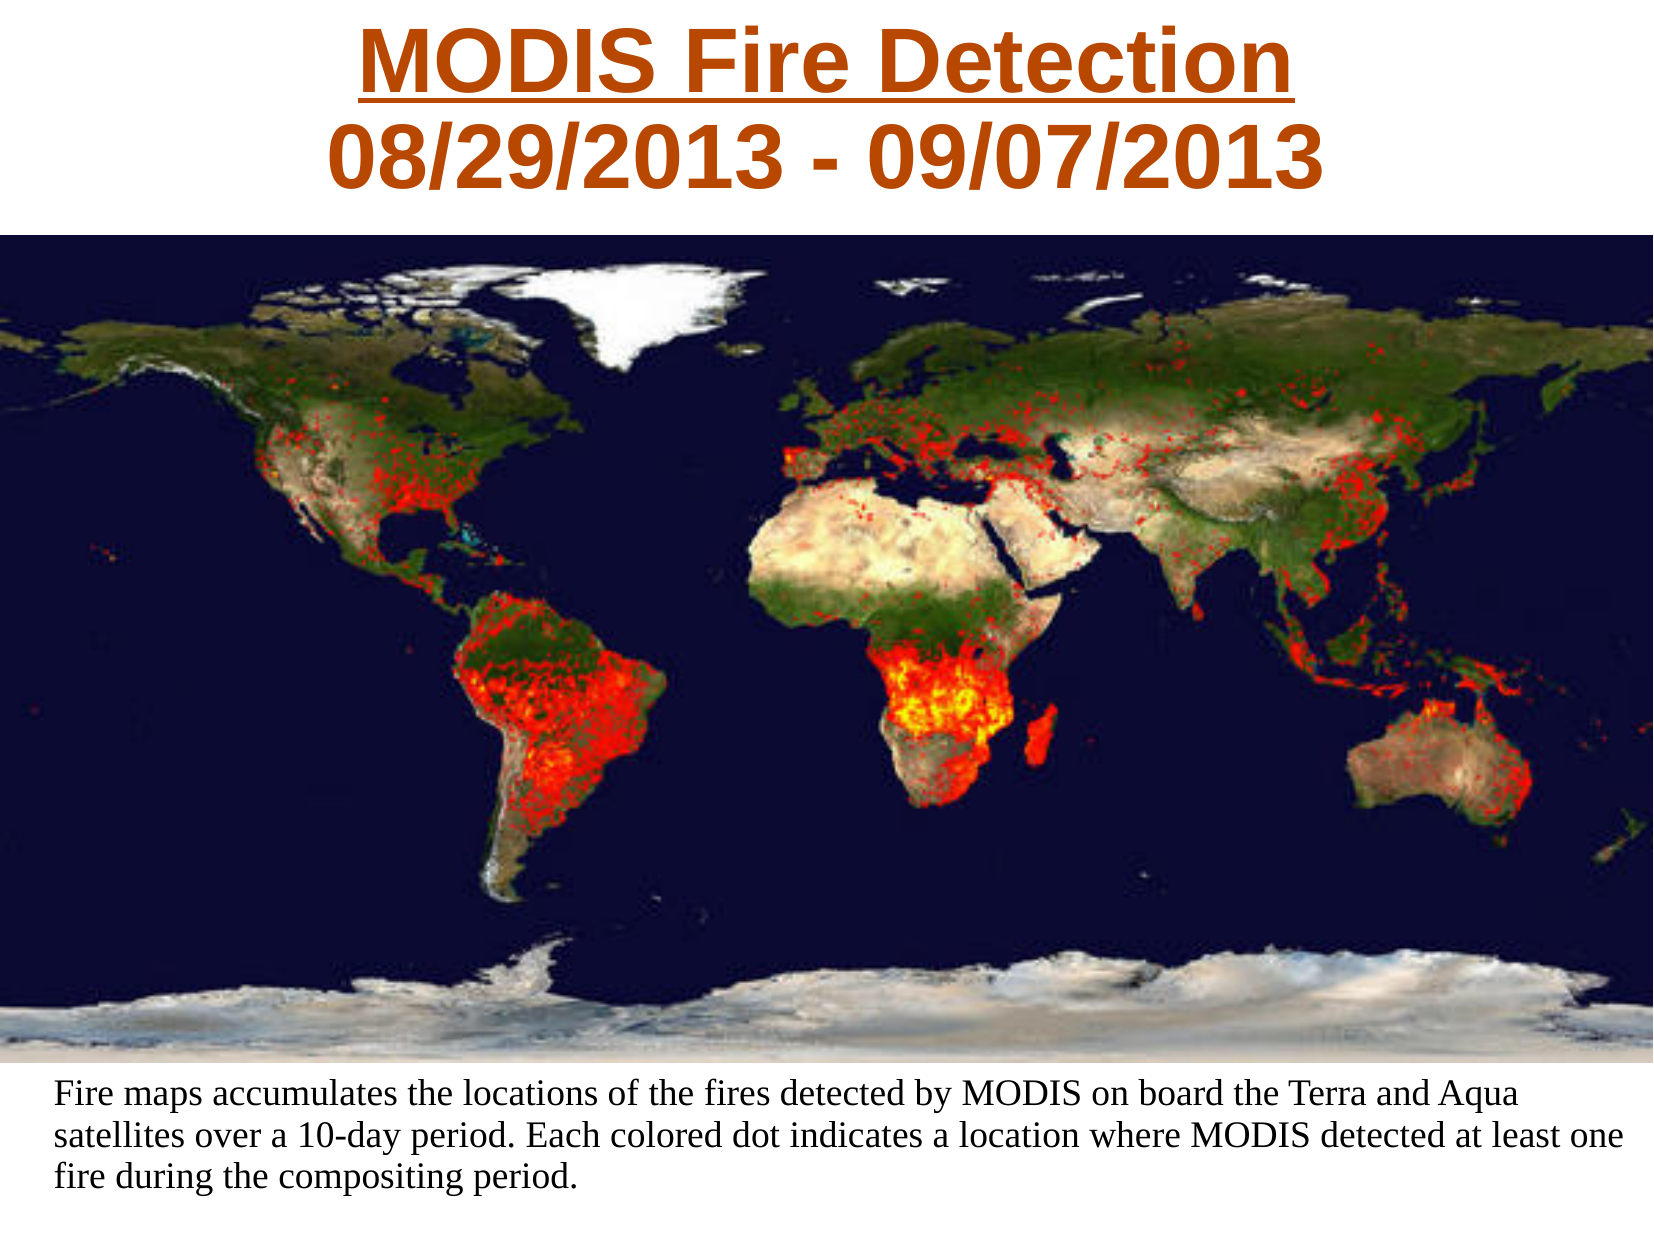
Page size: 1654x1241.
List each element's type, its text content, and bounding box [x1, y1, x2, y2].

text_box MODIS Fire Detection 08/29/2013 - 09/07/2013 [0, 15, 1653, 209]
picture [0, 0, 1654, 1241]
text_box Fire maps accumulates the locations of the fires detected by MODIS on board the Terra and Aqua satellites over a 10-day period. Each colored dot indicates a location where MODIS detected at least one fire during the compositing period. [38, 1064, 1642, 1241]
